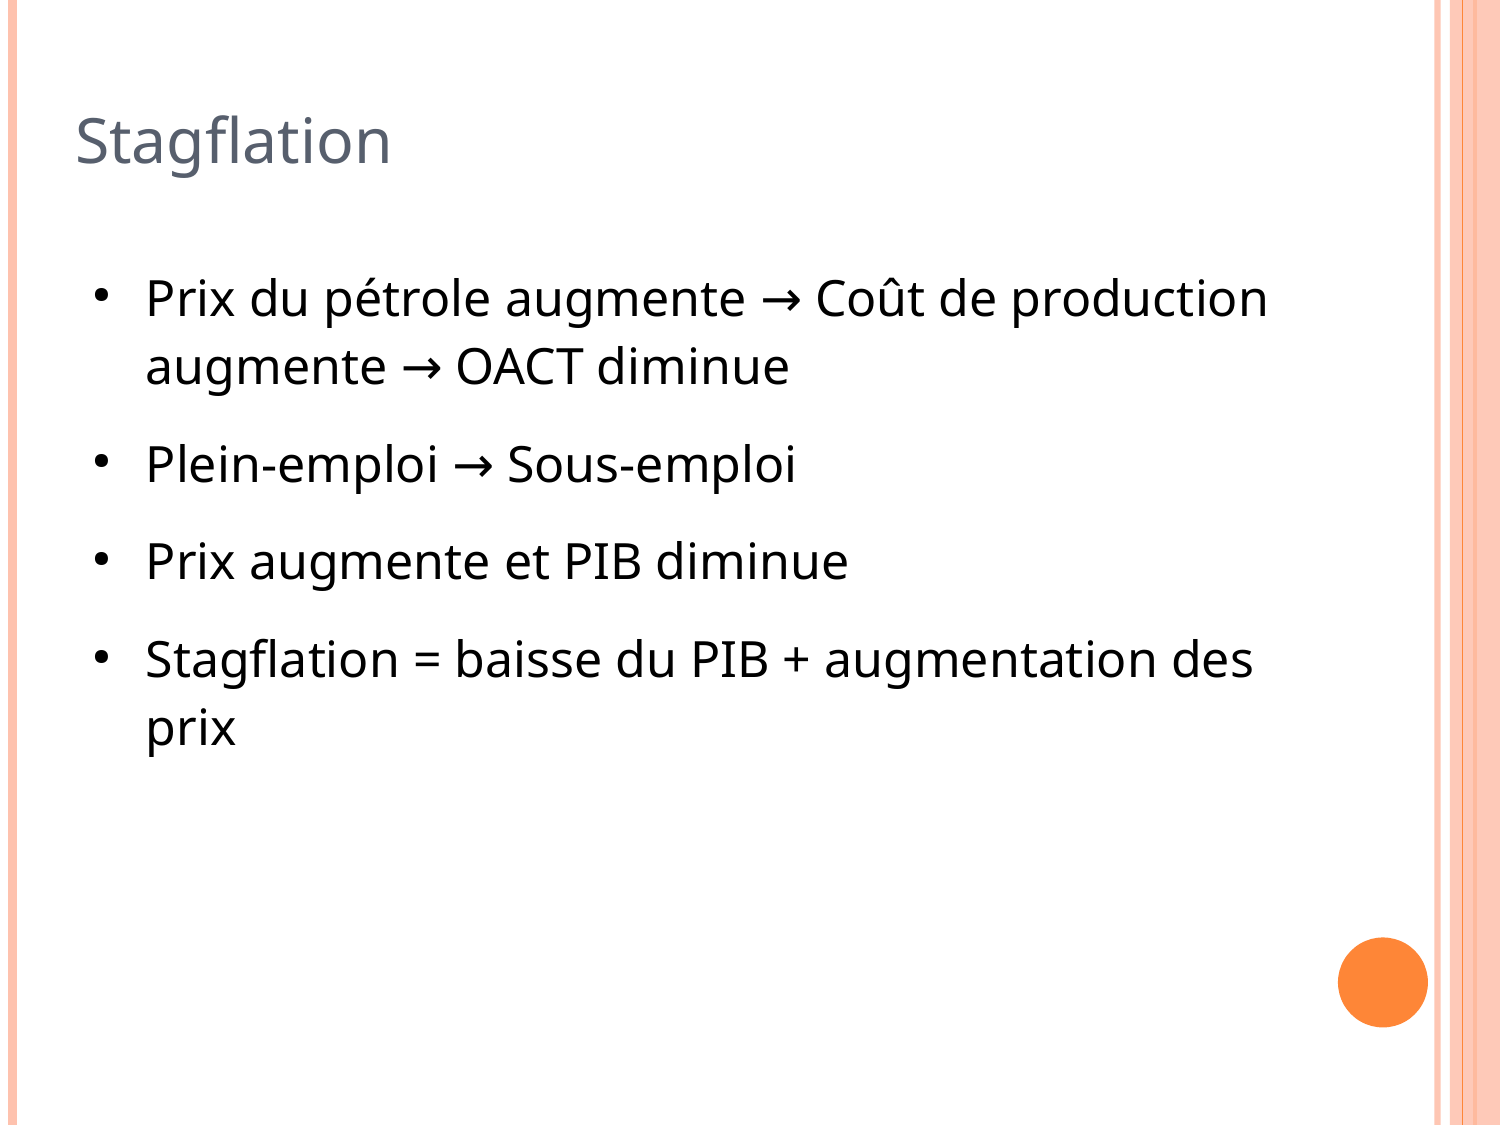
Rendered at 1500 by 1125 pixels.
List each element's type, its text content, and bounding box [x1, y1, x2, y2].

list Prix du pétrole augmente → Coût de production augmente → OACT diminue Plein-emploi → Sous-emploi Prix augmente et PIB diminue Stagflation = baisse du PIB + augmentation des prix [75, 262, 1300, 1062]
title Stagflation [75, 45, 1300, 233]
